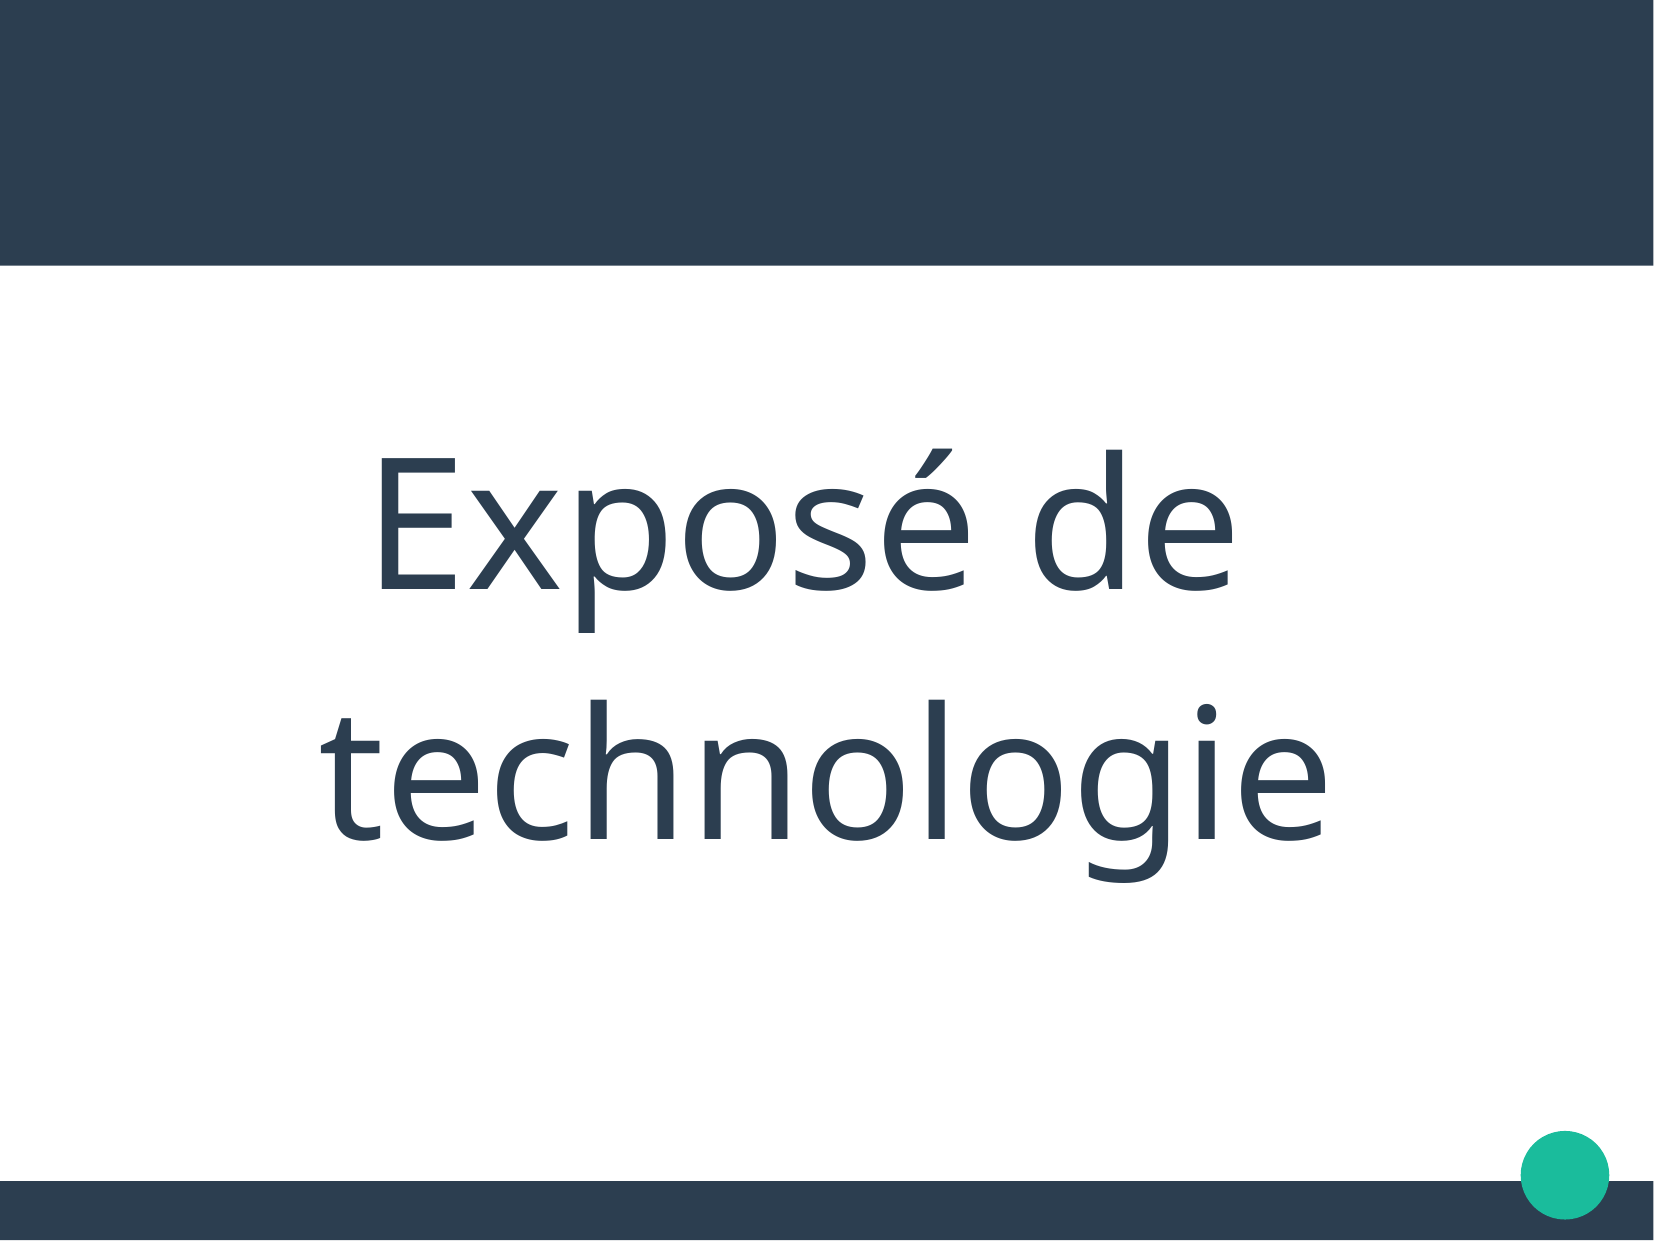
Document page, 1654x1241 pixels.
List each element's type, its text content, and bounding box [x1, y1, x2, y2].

subtitle Exposé de technologie [82, 283, 1571, 1003]
